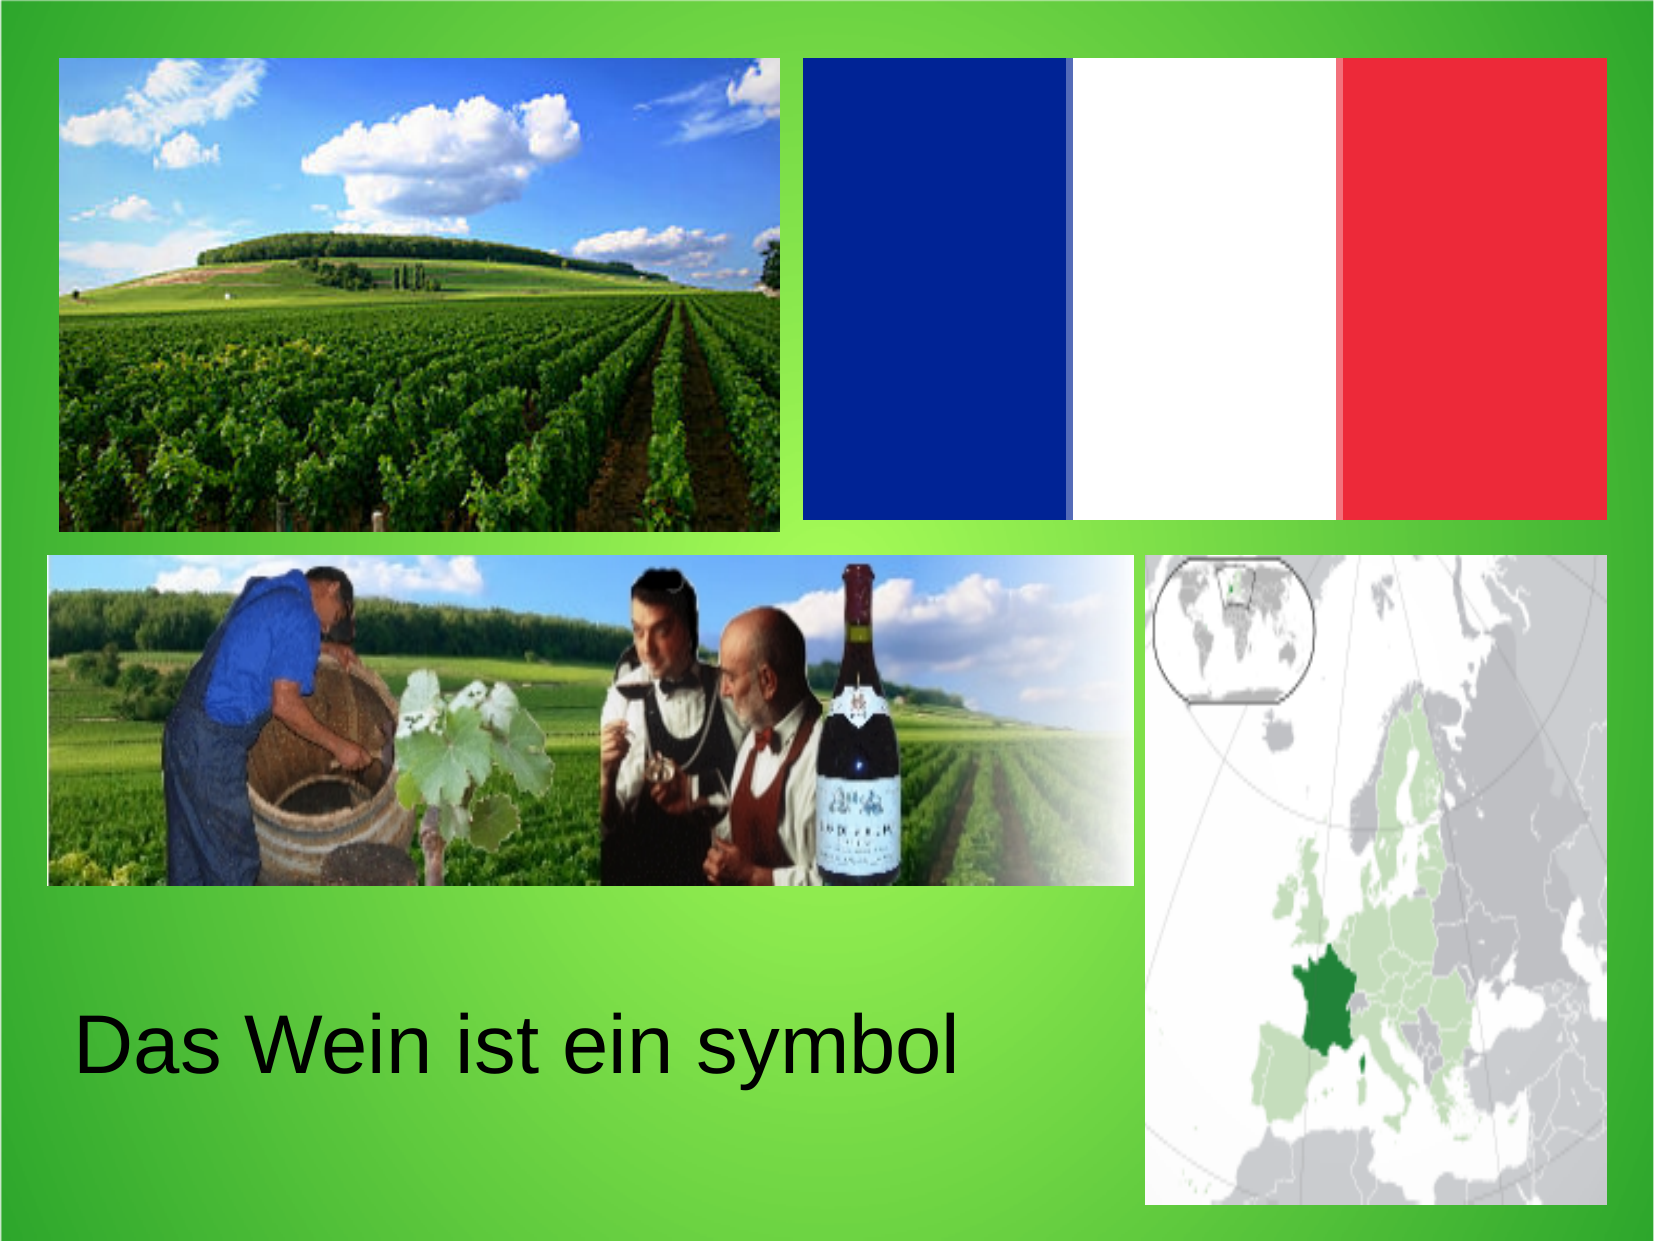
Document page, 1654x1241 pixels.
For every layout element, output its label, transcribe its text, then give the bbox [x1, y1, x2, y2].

text_box Das Wein ist ein symbol [59, 990, 1075, 1099]
picture [0, 0, 1654, 1241]
